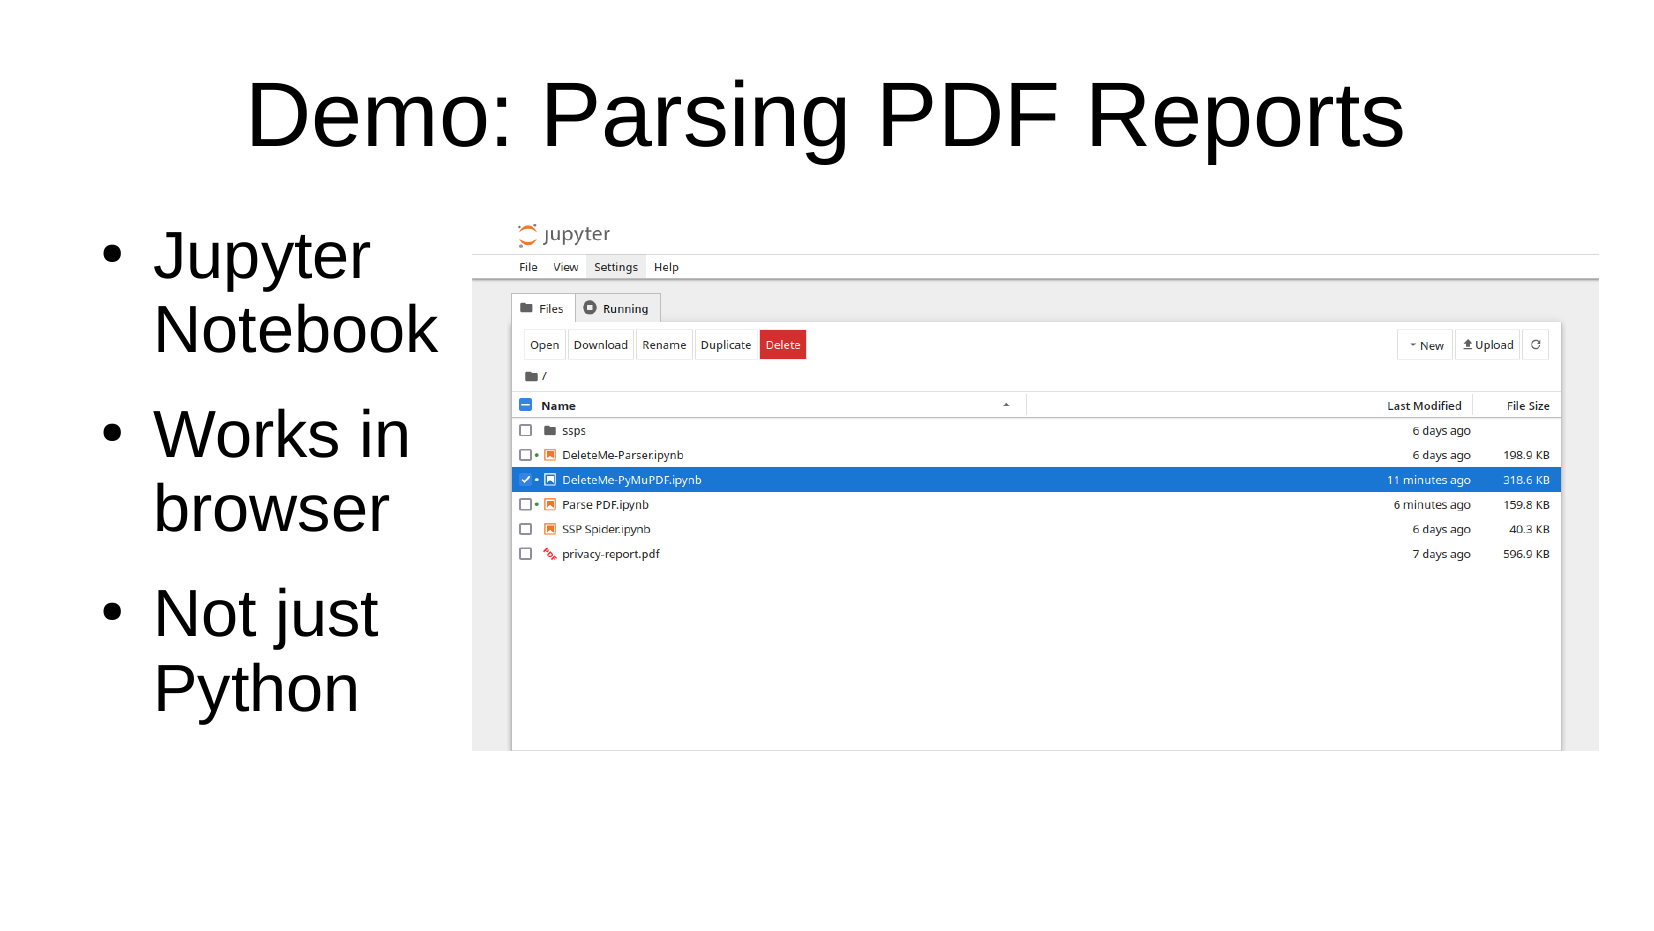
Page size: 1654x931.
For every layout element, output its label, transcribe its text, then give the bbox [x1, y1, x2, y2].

picture [472, 217, 1599, 751]
list Jupyter Notebook Works in browser Not just Python [82, 217, 443, 758]
title Demo: Parsing PDF Reports [82, 37, 1571, 193]
